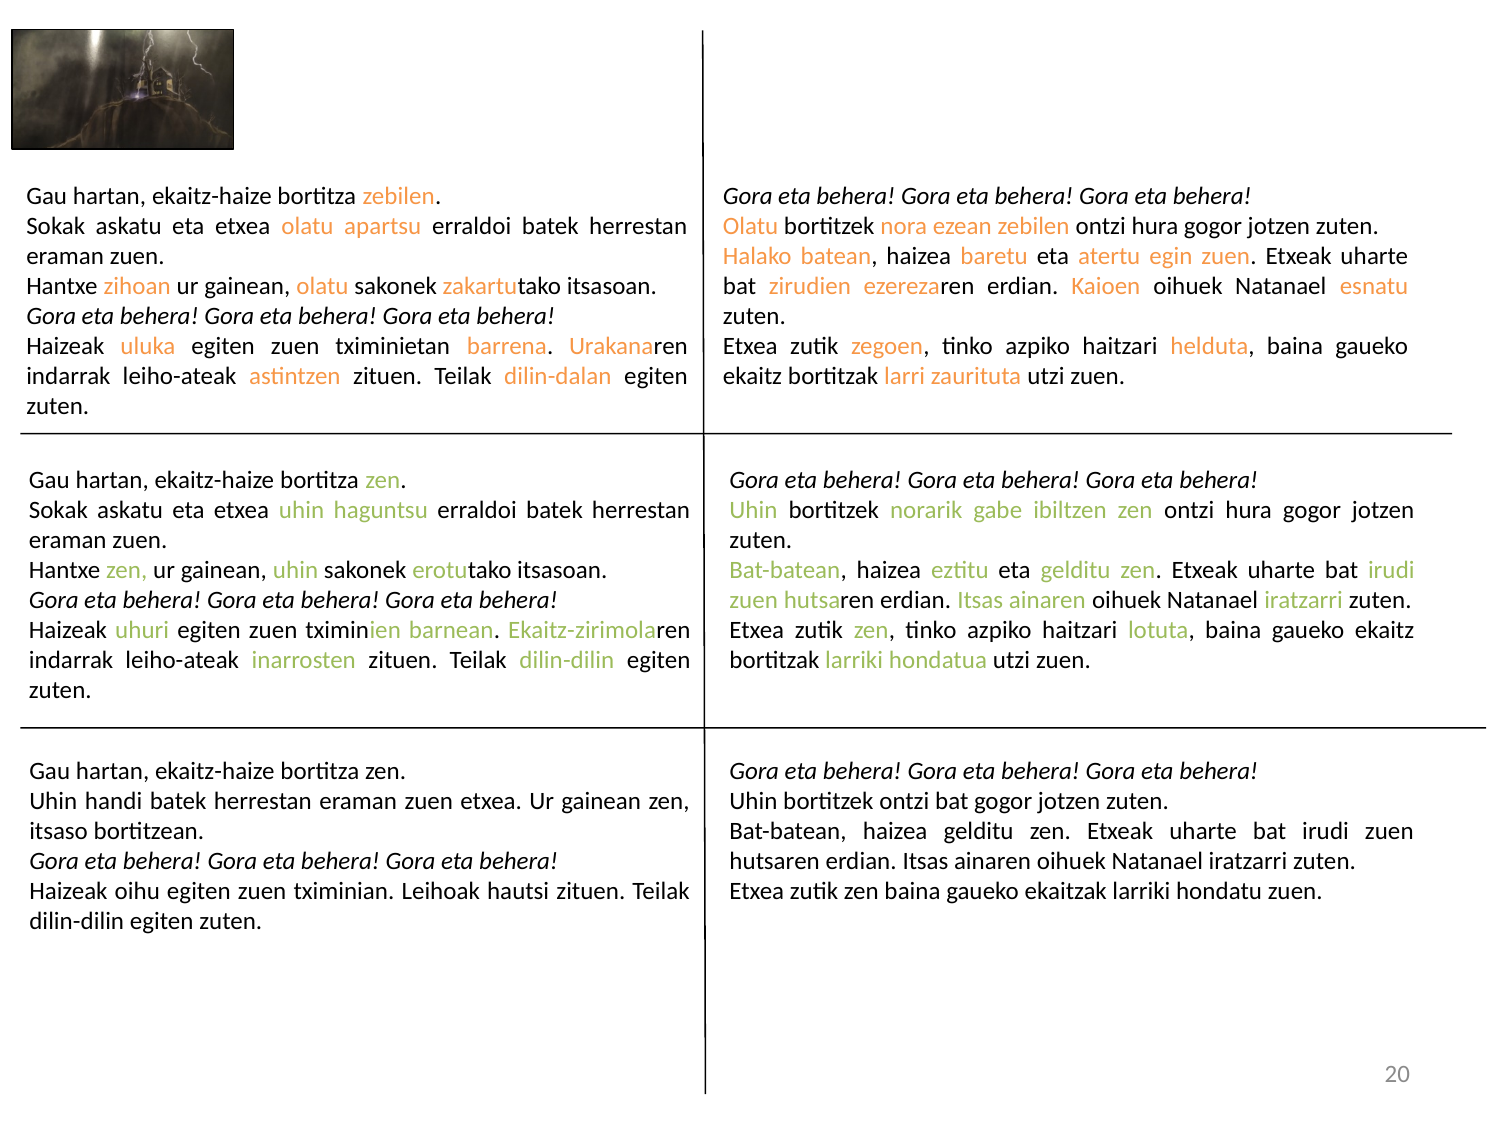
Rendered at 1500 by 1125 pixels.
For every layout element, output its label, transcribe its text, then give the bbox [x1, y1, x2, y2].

text_box Gora eta behera! Gora eta behera! Gora eta behera! Olatu bortitzek nora ezean zebilen ontzi hura gogor jotzen zuten. Halako batean, haizea baretu eta atertu egin zuen. Etxeak uharte bat zirudien ezerezaren erdian. Kaioen oihuek Natanael esnatu zuten. Etxea zutik zegoen, tinko azpiko haitzari helduta, baina gaueko ekaitz bortitzak larri zaurituta utzi zuen. [708, 172, 1424, 398]
text_box Gora eta behera! Gora eta behera! Gora eta behera! Uhin bortitzek norarik gabe ibiltzen zen ontzi hura gogor jotzen zuten. Bat-batean, haizea eztitu eta gelditu zen. Etxeak uharte bat irudi zuen hutsaren erdian. Itsas ainaren oihuek Natanael iratzarri zuten. Etxea zutik zen, tinko azpiko haitzari lotuta, baina gaueko ekaitz bortitzak larriki hondatua utzi zuen. [714, 456, 1430, 681]
picture [12, 30, 233, 149]
text_box Gau hartan, ekaitz-haize bortitza zebilen. Sokak askatu eta etxea olatu apartsu erraldoi batek herrestan eraman zuen. Hantxe zihoan ur gainean, olatu sakonek zakartutako itsasoan. Gora eta behera! Gora eta behera! Gora eta behera! Haizeak uluka egiten zuen tximinietan barrena. Urakanaren indarrak leiho-ateak astintzen zituen. Teilak dilin-dalan egiten zuten. [11, 172, 703, 427]
slide_number <numéro> [1074, 1042, 1425, 1103]
text_box Gora eta behera! Gora eta behera! Gora eta behera! Uhin bortitzek ontzi bat gogor jotzen zuten. Bat-batean, haizea gelditu zen. Etxeak uharte bat irudi zuen hutsaren erdian. Itsas ainaren oihuek Natanael iratzarri zuten. Etxea zutik zen baina gaueko ekaitzak larriki hondatu zuen. [714, 747, 1430, 912]
text_box Gau hartan, ekaitz-haize bortitza zen. Sokak askatu eta etxea uhin haguntsu erraldoi batek herrestan eraman zuen. Hantxe zen, ur gainean, uhin sakonek erotutako itsasoan. Gora eta behera! Gora eta behera! Gora eta behera! Haizeak uhuri egiten zuen tximinien barnean. Ekaitz-zirimolaren indarrak leiho-ateak inarrosten zituen. Teilak dilin-dilin egiten zuten. [14, 456, 706, 711]
text_box Gau hartan, ekaitz-haize bortitza zen. Uhin handi batek herrestan eraman zuen etxea. Ur gainean zen, itsaso bortitzean. Gora eta behera! Gora eta behera! Gora eta behera! Haizeak oihu egiten zuen tximinian. Leihoak hautsi zituen. Teilak dilin-dilin egiten zuten. [14, 747, 706, 942]
